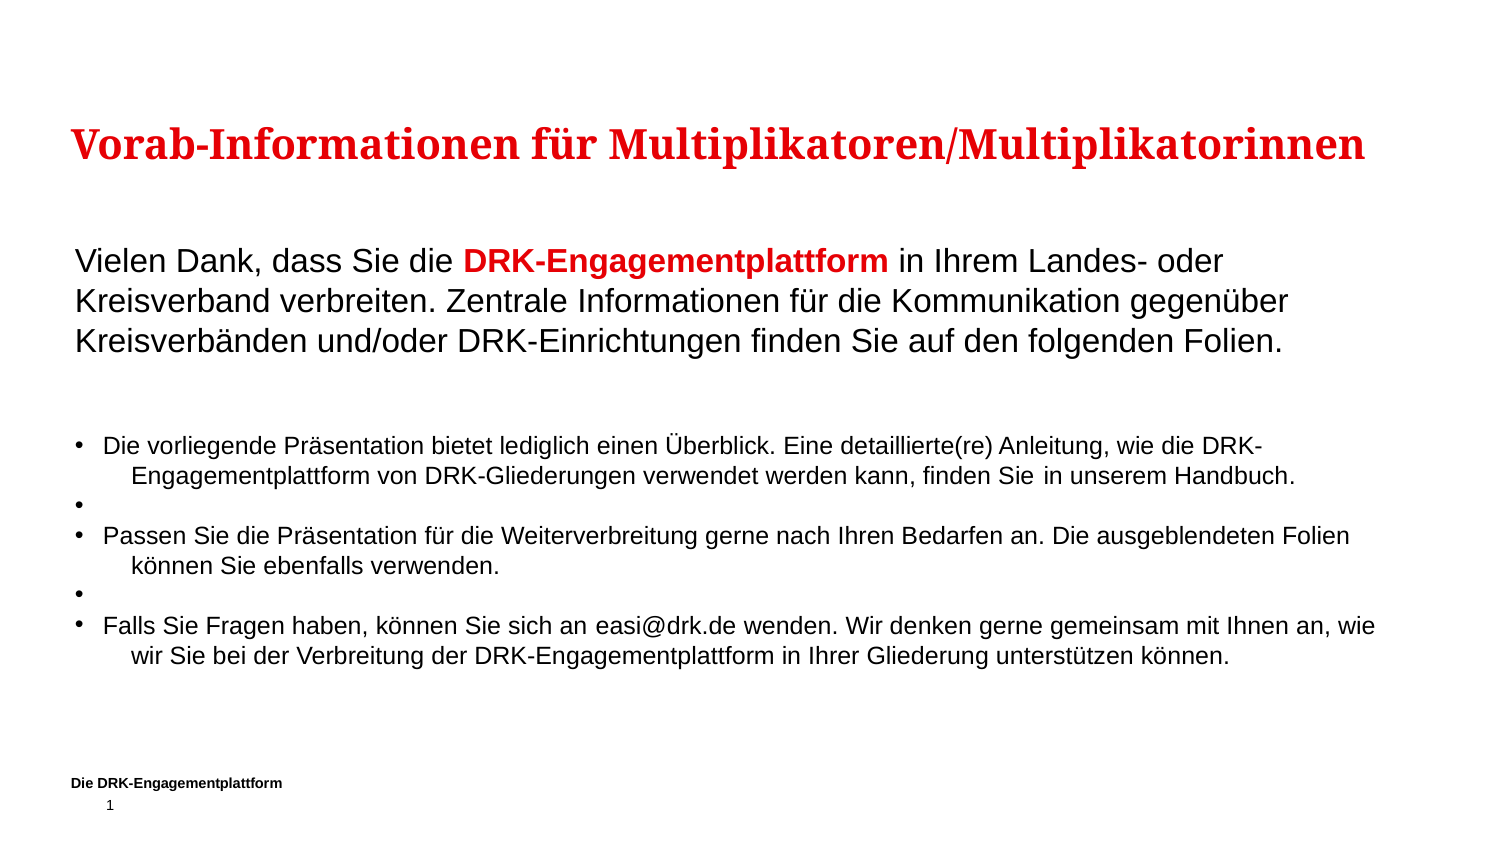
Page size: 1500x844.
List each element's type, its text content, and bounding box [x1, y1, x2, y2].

footer Die DRK-Engagementplattform [70, 772, 1430, 787]
text_box Die vorliegende Präsentation bietet lediglich einen Überblick. Eine detaillierte(re) Anleitung, wie die DRK-Engagementplattform von DRK-Gliederungen verwendet werden kann, finden Sie in unserem Handbuch. Passen Sie die Präsentation für die Weiterverbreitung gerne nach Ihren Bedarfen an. Die ausgeblendeten Folien können Sie ebenfalls verwenden. Falls Sie Fragen haben, können Sie sich an easi@drk.de wenden. Wir denken gerne gemeinsam mit Ihnen an, wie wir Sie bei der Verbreitung der DRK-Engagementplattform in Ihrer Gliederung unterstützen können. [59, 422, 1405, 680]
title Vorab-Informationen für Multiplikatoren/Multiplikatorinnen [70, 118, 1405, 211]
slide_number 1 [106, 794, 444, 813]
text_box Vielen Dank, dass Sie die DRK-Engagementplattform in Ihrem Landes- oder Kreisverband verbreiten. Zentrale Informationen für die Kommunikation gegenüber Kreisverbänden und/oder DRK-Einrichtungen finden Sie auf den folgenden Folien. [59, 232, 1439, 369]
